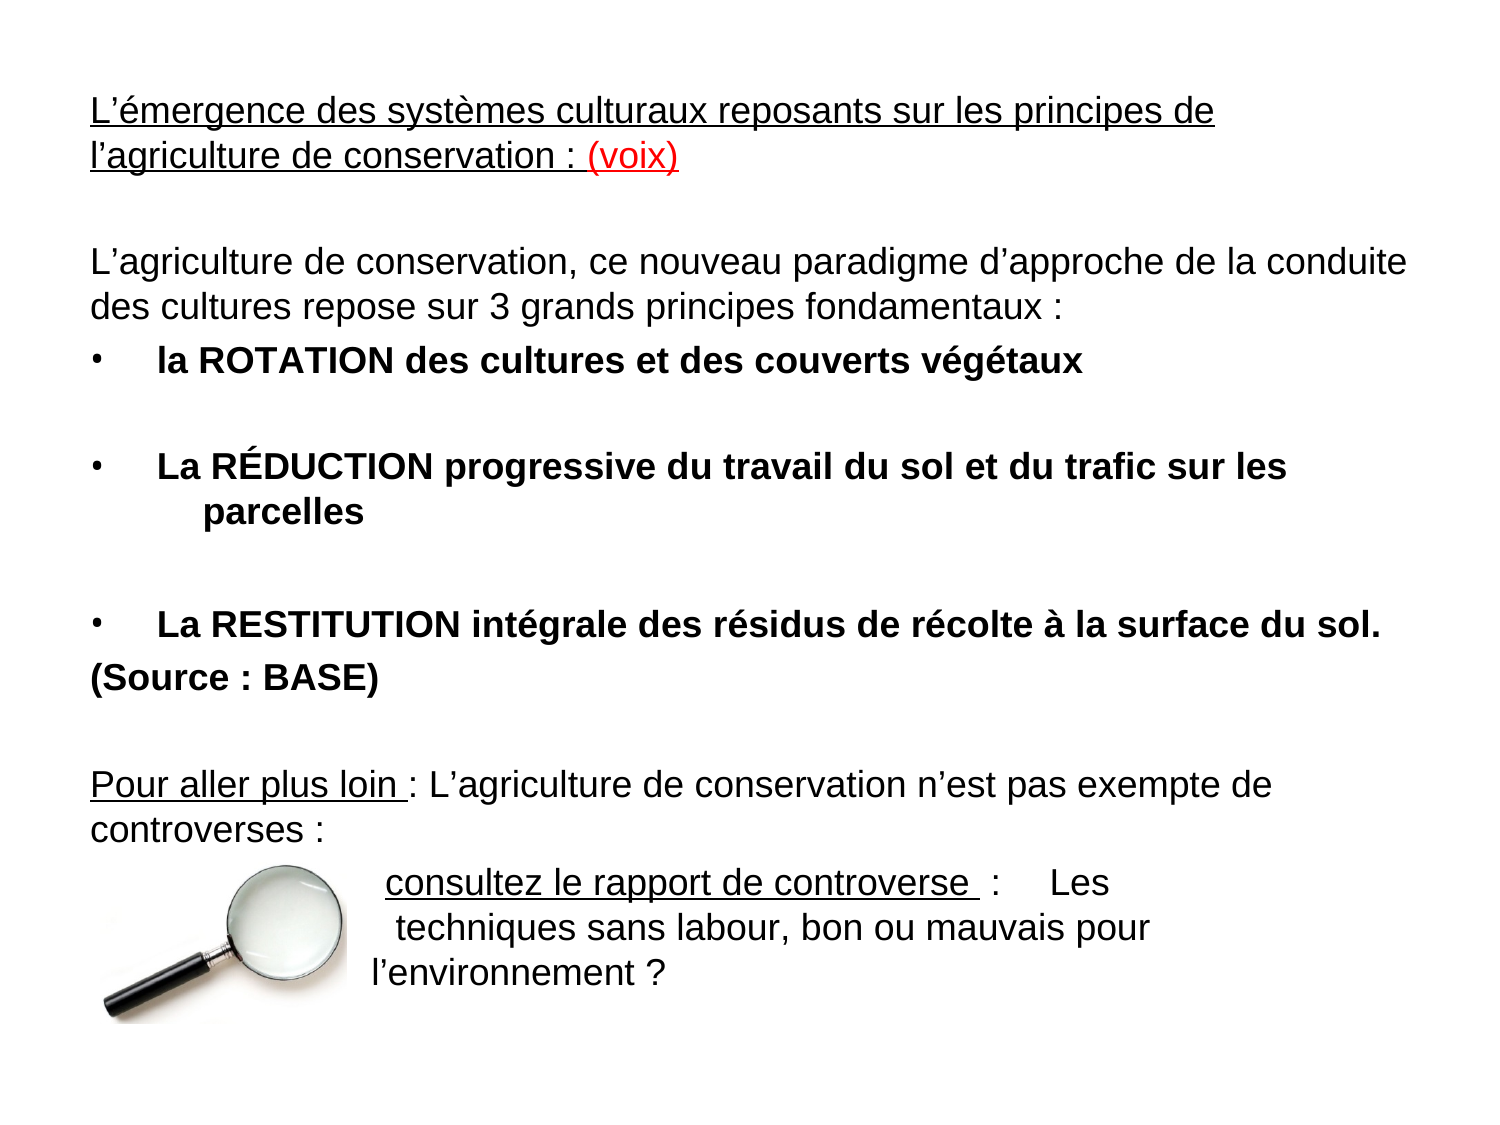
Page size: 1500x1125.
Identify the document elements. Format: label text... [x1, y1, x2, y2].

picture [100, 862, 347, 1024]
list L’émergence des systèmes culturaux reposants sur les principes de l’agriculture de conservation : (voix) L’agriculture de conservation, ce nouveau paradigme d’approche de la conduite des cultures repose sur 3 grands principes fondamentaux : la ROTATION des cultures et des couverts végétaux La RÉDUCTION progressive du travail du sol et du trafic sur les parcelles La RESTITUTION intégrale des résidus de récolte à la surface du sol. (Source : BASE) Pour aller plus loin : L’agriculture de conservation n’est pas exempte de controverses : consultez le rapport de controverse : Les techniques sans labour, bon ou mauvais pour l’environnement ? [75, 78, 1424, 1005]
